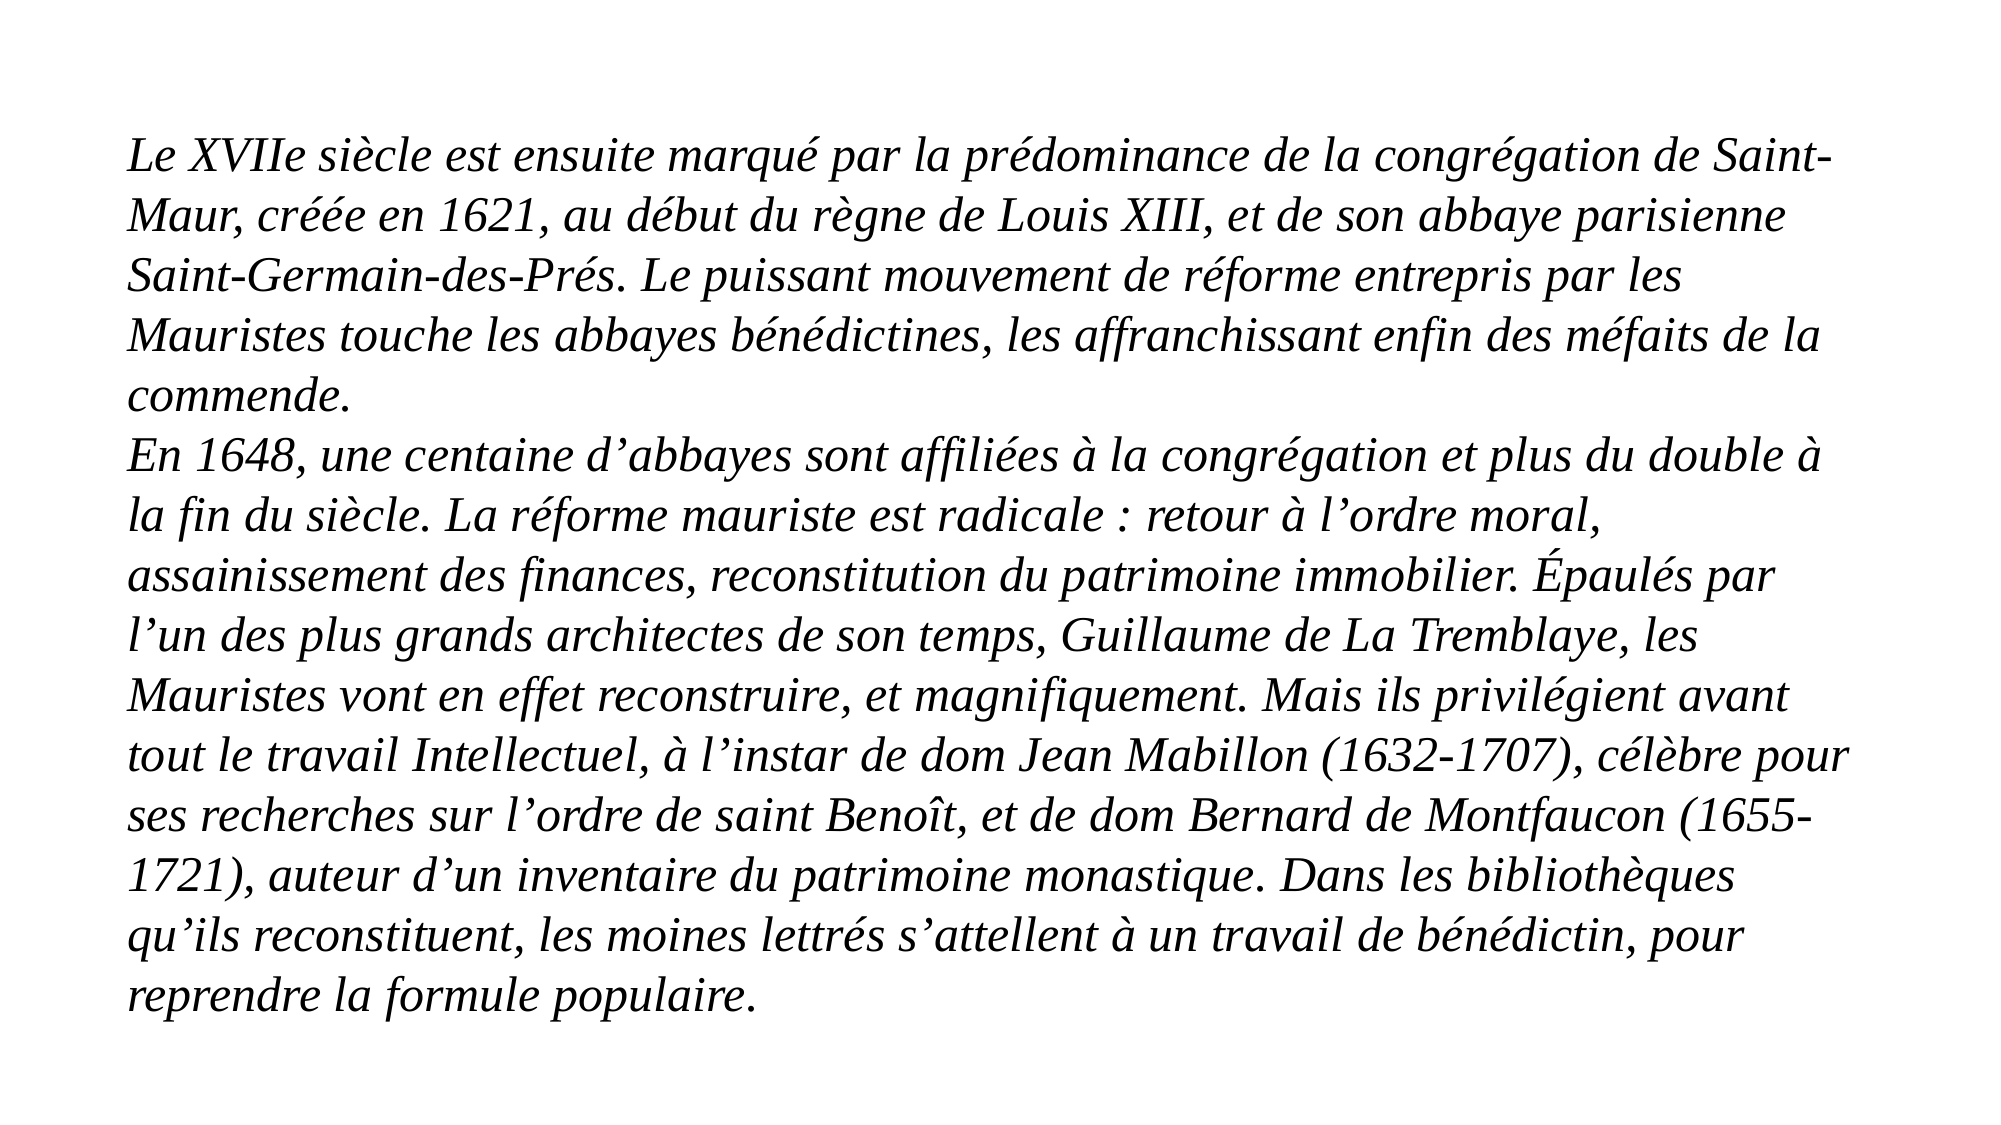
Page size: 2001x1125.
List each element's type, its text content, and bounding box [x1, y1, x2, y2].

text_box Le XVIIe siècle est ensuite marqué par la prédominance de la congrégation de Saint-Maur, créée en 1621, au début du règne de Louis XIII, et de son abbaye parisienne Saint­-Germain-des-Prés. Le puissant mouvement de réforme entrepris par les Mauristes touche les abbayes bénédictines­, les affranchissant enfin des méfaits de la commende. En 1648, une centaine d’abbayes sont affiliées à la congré­gation et plus du double à la fin du siècle. La réforme mauriste est radicale : retour à l’ordre moral, assainissement des finances, reconstitution du patrimoine immobilier. Épaulés par l’un des plus grands architectes de son temps, Guillaume de La Tremblaye, les Mauristes vont en effet reconstruire, et magni­fiquement. Mais ils privilégient avant tout le travail Intel­lectuel, à l’instar de dom Jean Mabillon (1632-1707), célèbre pour ses recherches sur l’ordre de saint Benoît, et de dom Bernard de Montfaucon (1655-1721), auteur d’un inventaire du patrimoine monastique. Dans les bibliothèques qu’ils reconstituent, les moines lettrés s’attellent à un travail de bénédictin, pour reprendre la formule populaire. [112, 113, 1873, 1038]
